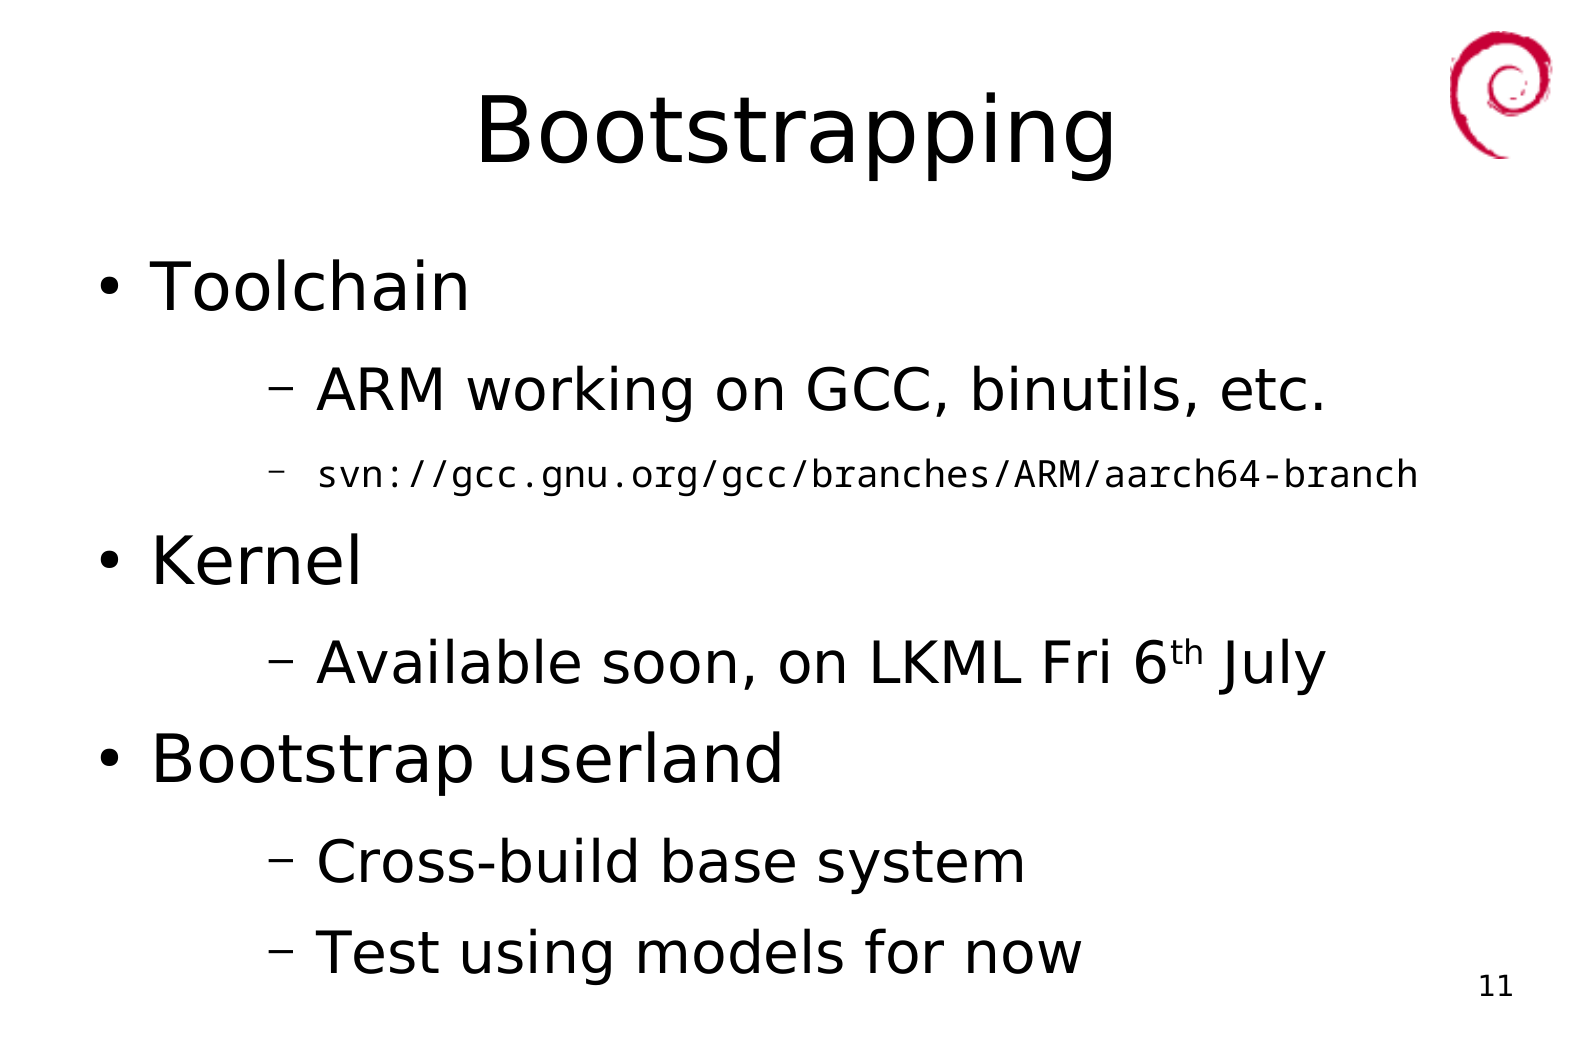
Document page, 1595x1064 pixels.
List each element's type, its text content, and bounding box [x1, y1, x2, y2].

picture [1450, 31, 1555, 159]
title Bootstrapping [79, 49, 1515, 213]
list Toolchain ARM working on GCC, binutils, etc. svn://gcc.gnu.org/gcc/branches/ARM/aarch64-branch Kernel Available soon, on LKML Fri 6th July Bootstrap userland Cross-build base system Test using models for now [79, 248, 1515, 982]
